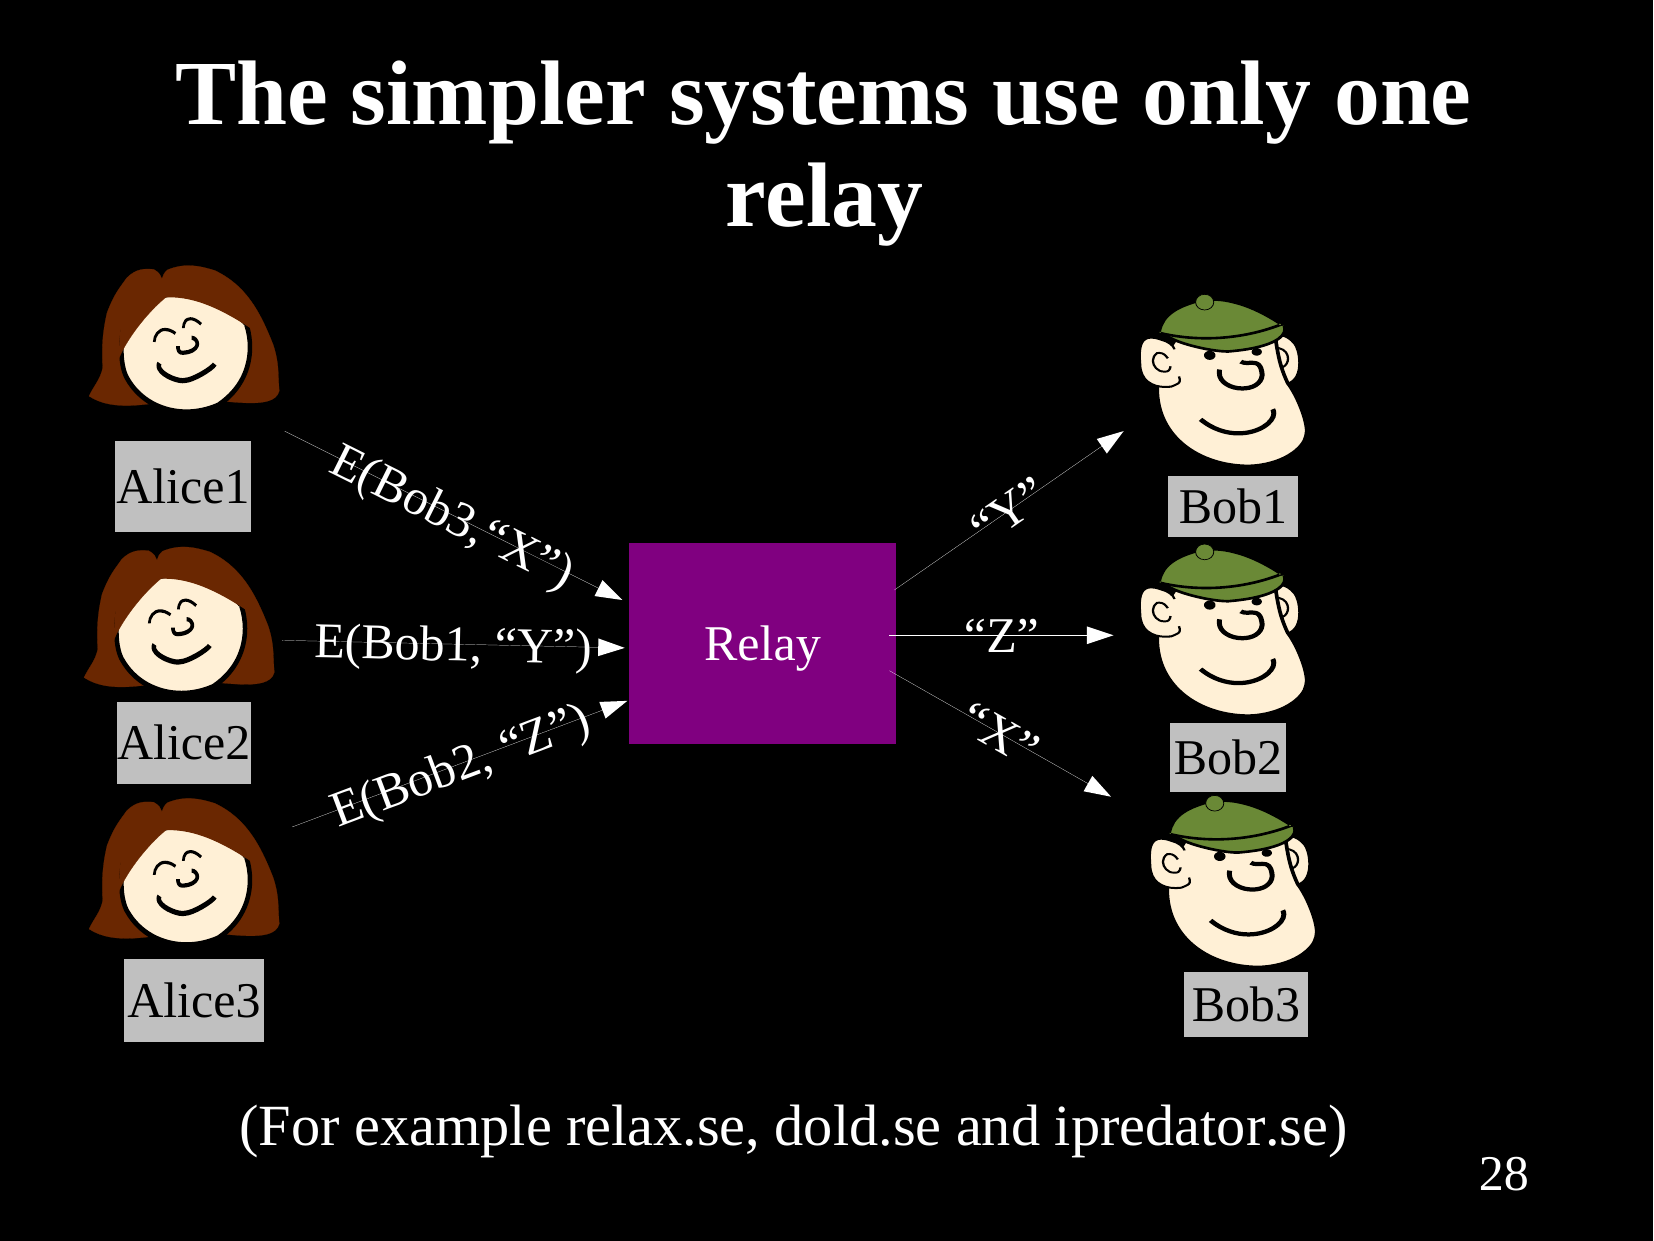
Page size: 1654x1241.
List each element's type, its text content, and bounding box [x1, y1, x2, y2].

text_box Bob1 [1167, 475, 1299, 538]
picture [1147, 792, 1319, 969]
text_box Alice1 [114, 440, 252, 533]
picture [88, 265, 280, 415]
text_box (For example relax.se, dold.se and ipredator.se) [239, 1093, 1349, 1164]
text_box Bob2 [1169, 722, 1287, 792]
text_box Bob3 [1183, 971, 1309, 1038]
title The simpler systems use only one relay [118, 42, 1531, 247]
text_box Alice3 [123, 958, 265, 1043]
picture [83, 546, 275, 696]
text_box Alice2 [116, 701, 252, 785]
picture [1137, 291, 1309, 468]
picture [1137, 541, 1309, 718]
picture [88, 797, 280, 948]
text_box Relay [628, 542, 897, 745]
